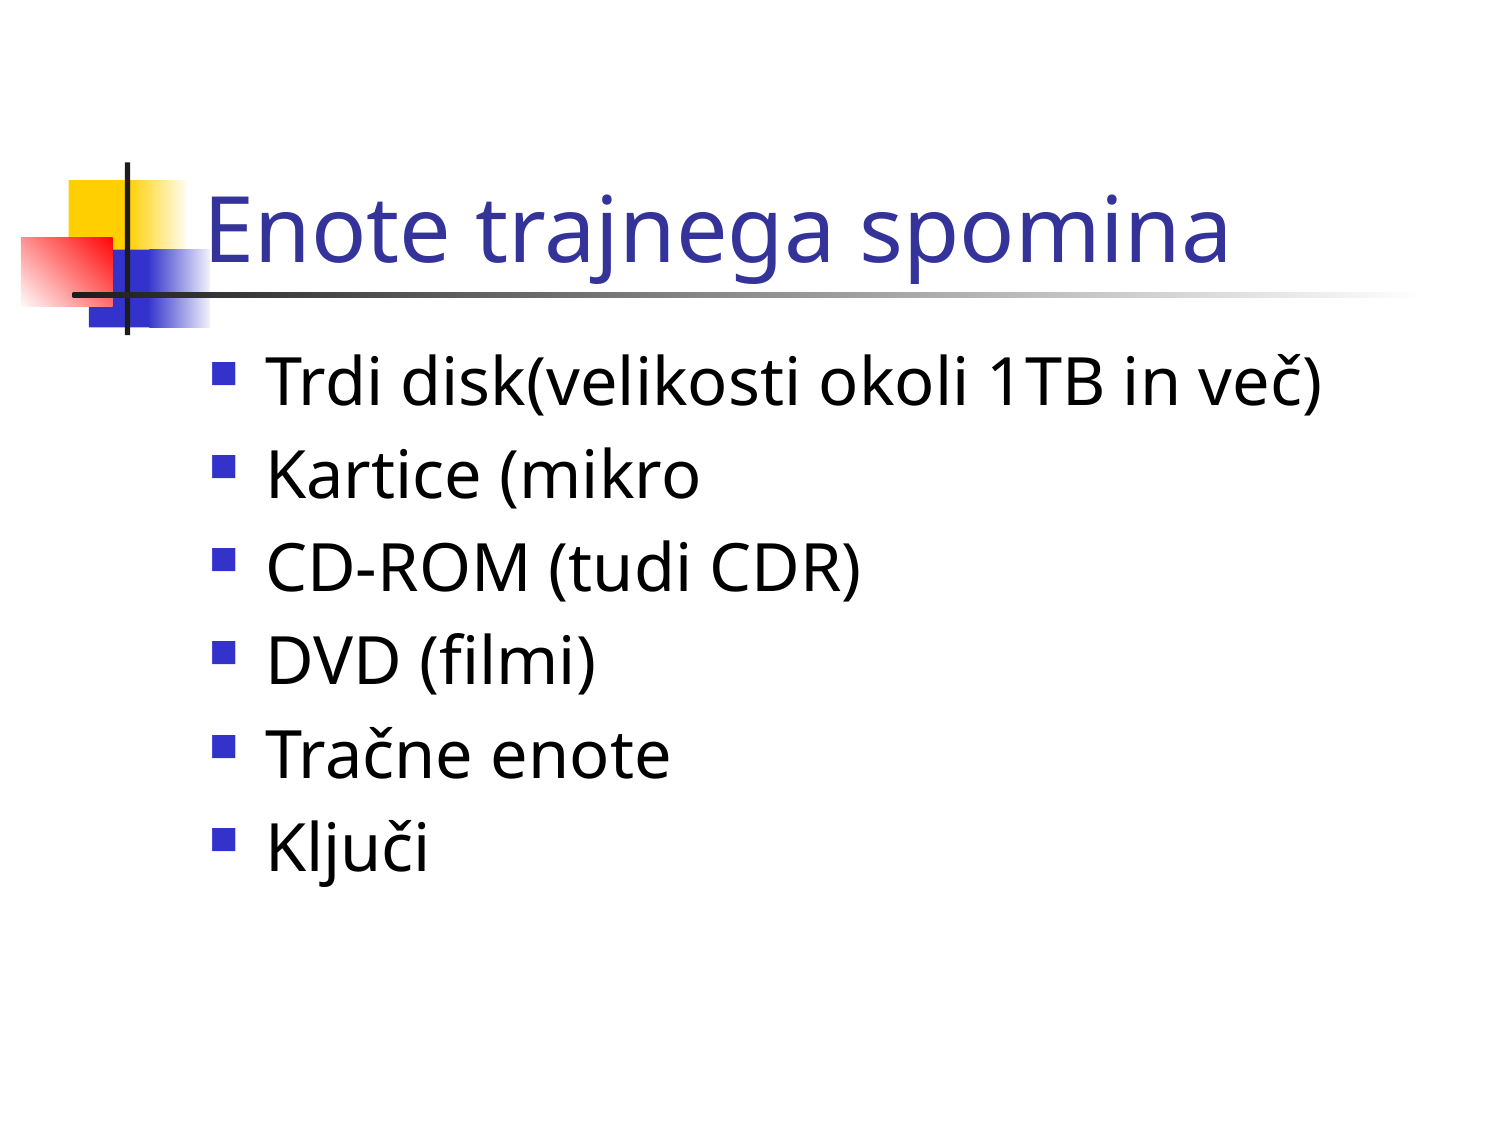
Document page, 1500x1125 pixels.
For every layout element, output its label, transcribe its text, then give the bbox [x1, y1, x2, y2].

list Trdi disk(velikosti okoli 1TB in več) Kartice (mikro CD-ROM (tudi CDR) DVD (filmi) Tračne enote Ključi [193, 331, 1469, 1006]
title Enote trajnega spomina [188, 101, 1468, 289]
